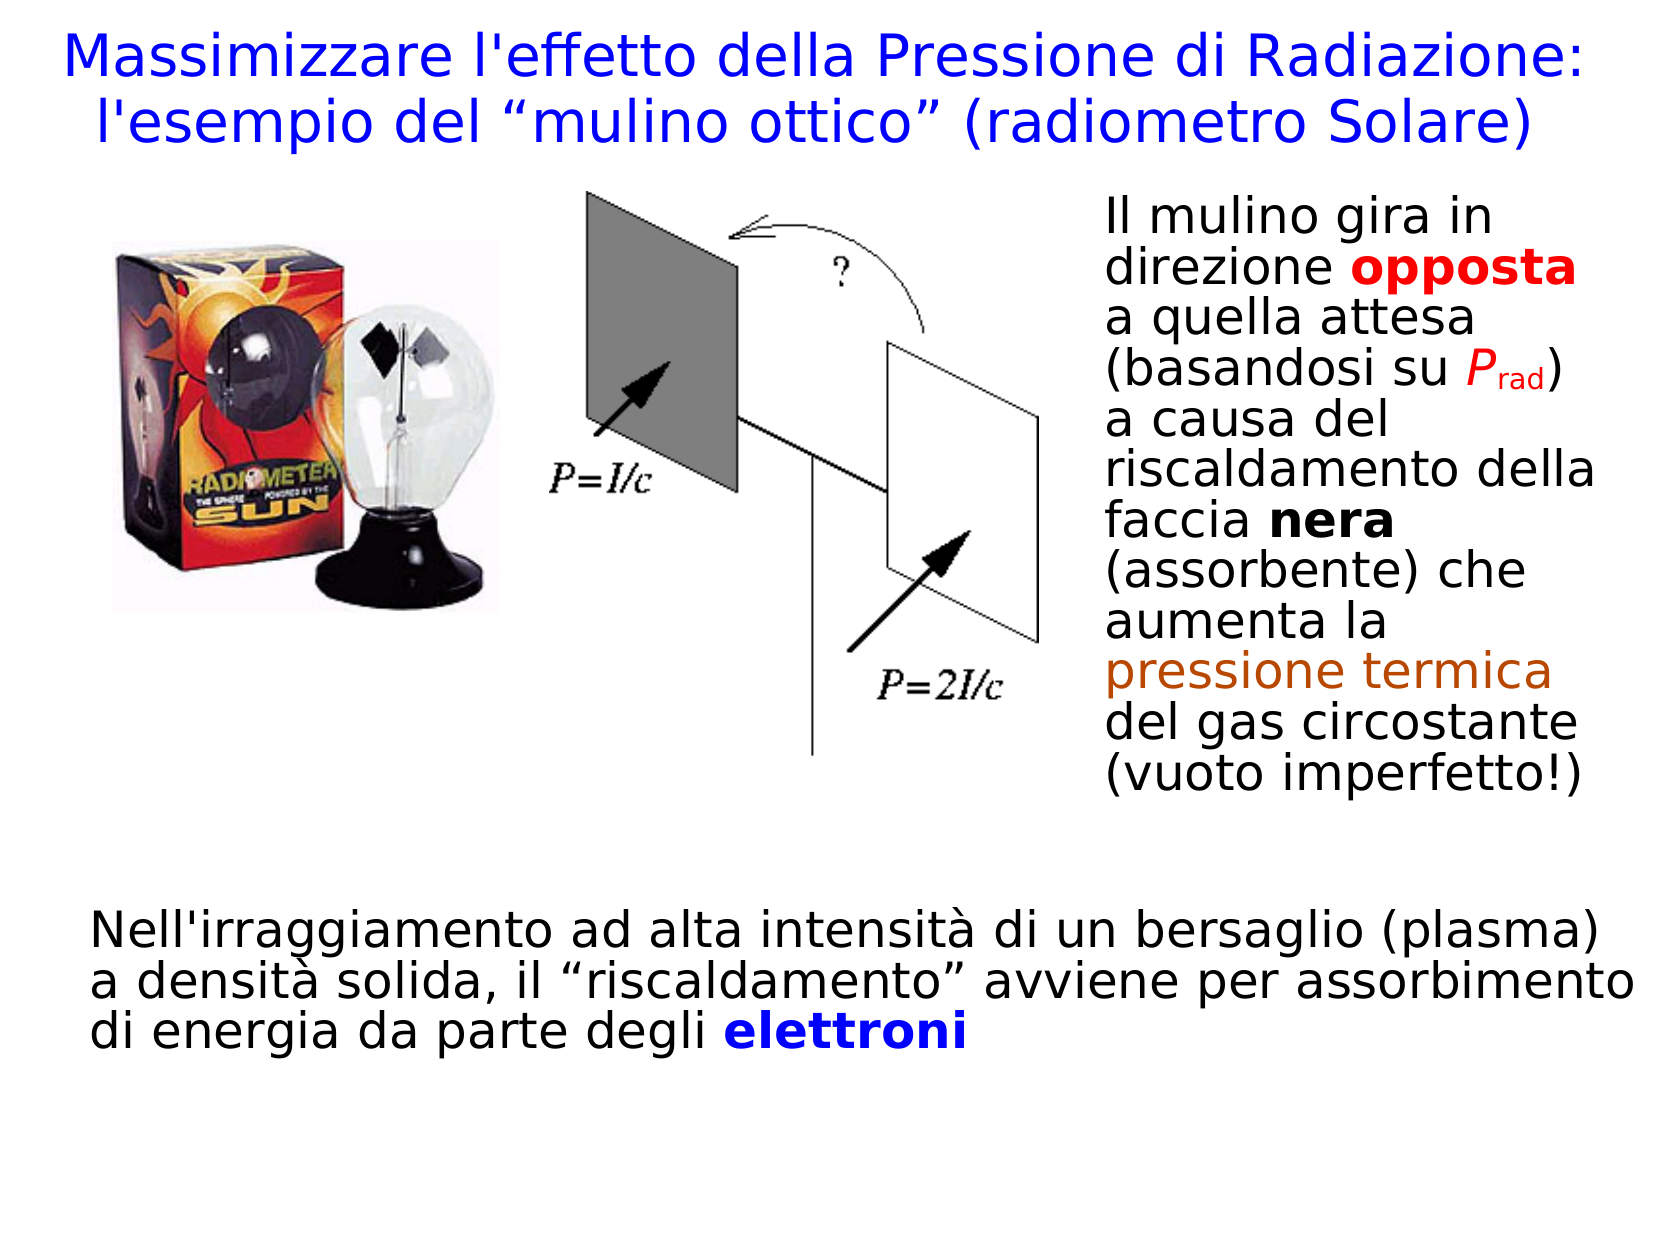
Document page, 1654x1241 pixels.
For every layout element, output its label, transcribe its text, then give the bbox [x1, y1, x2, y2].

text_box Il mulino gira in direzione opposta a quella attesa (basandosi su Prad) a causa del riscaldamento della faccia nera (assorbente) che aumenta la pressione termica del gas circostante (vuoto imperfetto!) [1089, 185, 1637, 830]
text_box Massimizzare l'effetto della Pressione di Radiazione: l'esempio del “mulino ottico” (radiometro Solare) [47, 16, 1603, 164]
text_box Nell'irraggiamento ad alta intensità di un bersaglio (plasma) a densità solida, il “riscaldamento” avviene per assorbimento di energia da parte degli elettroni [75, 900, 1617, 1075]
picture [112, 241, 500, 614]
picture [549, 191, 1039, 758]
